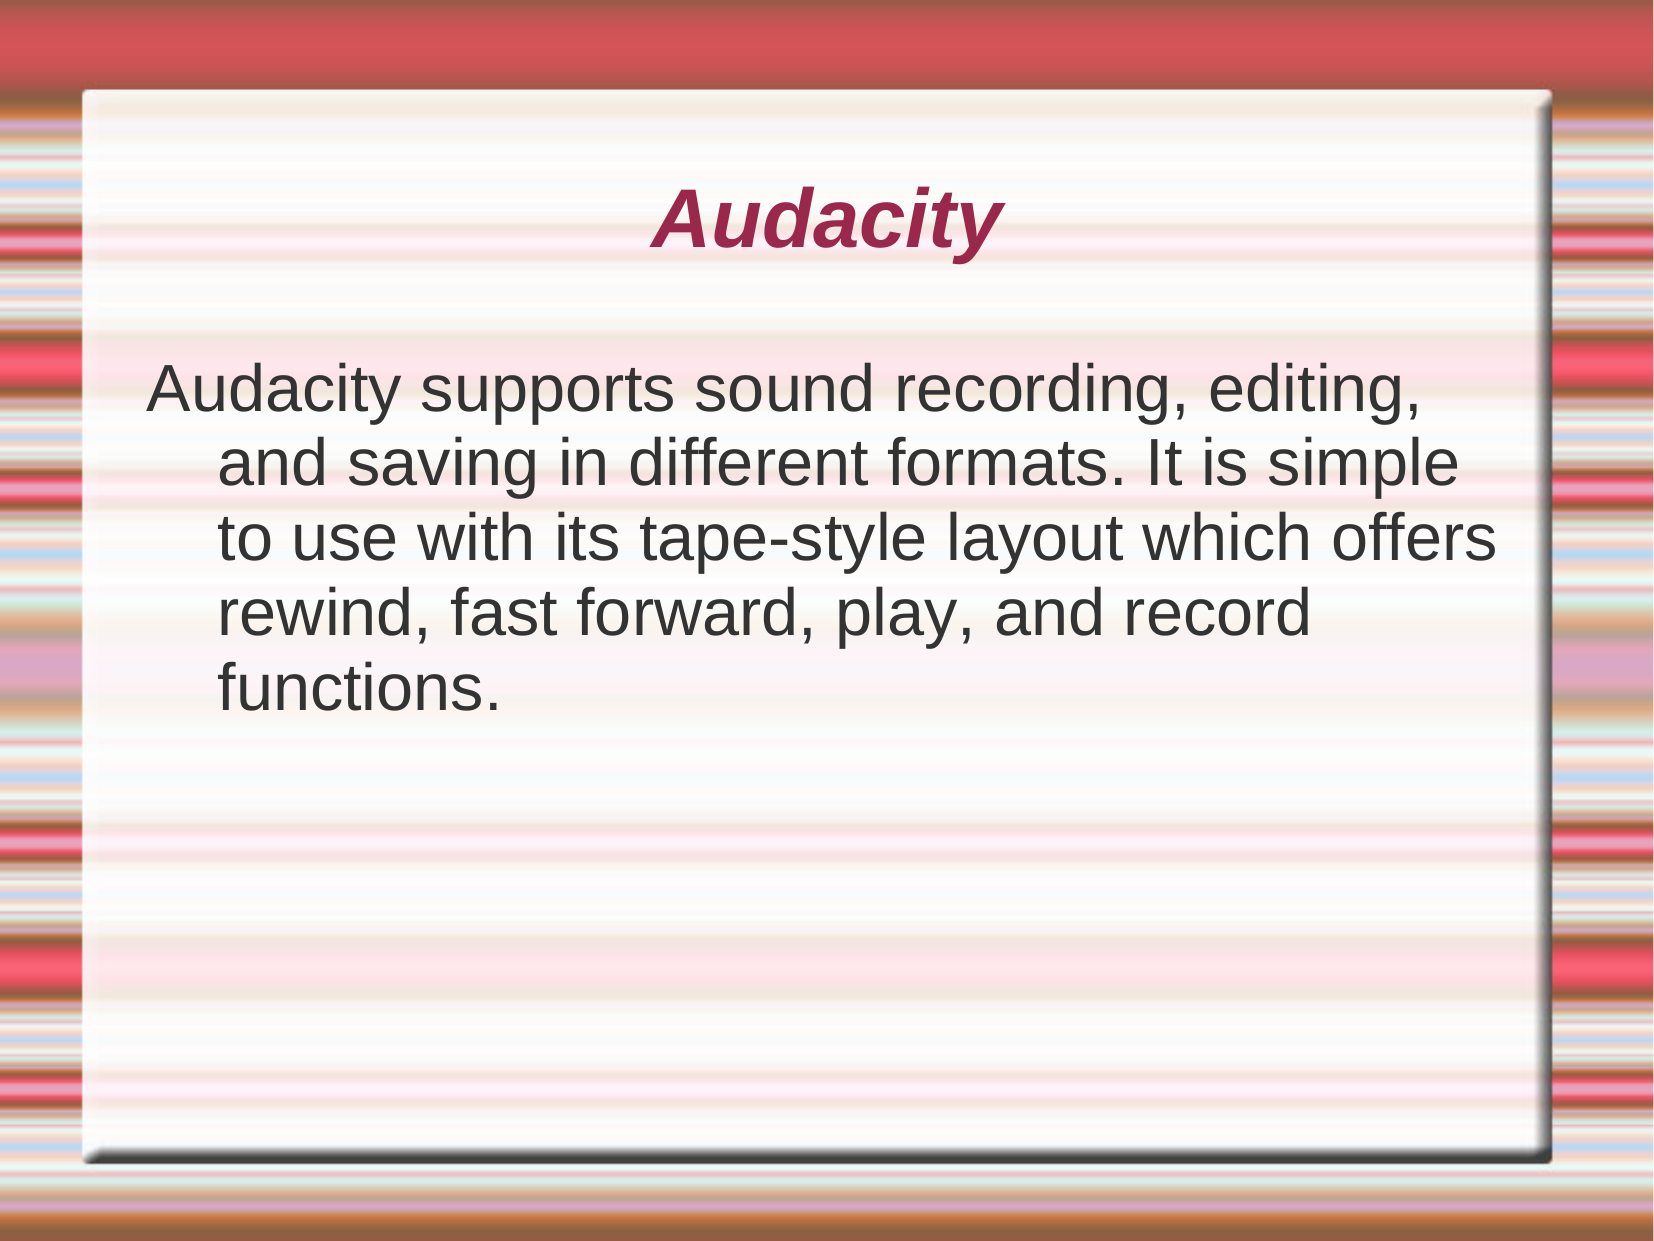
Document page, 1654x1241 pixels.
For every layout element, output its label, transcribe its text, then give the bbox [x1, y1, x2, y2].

list Audacity supports sound recording, editing, and saving in different formats. It is simple to use with its tape-style layout which offers rewind, fast forward, play, and record functions. [134, 350, 1516, 1133]
title Audacity [121, 114, 1534, 322]
picture [0, 0, 1654, 1241]
